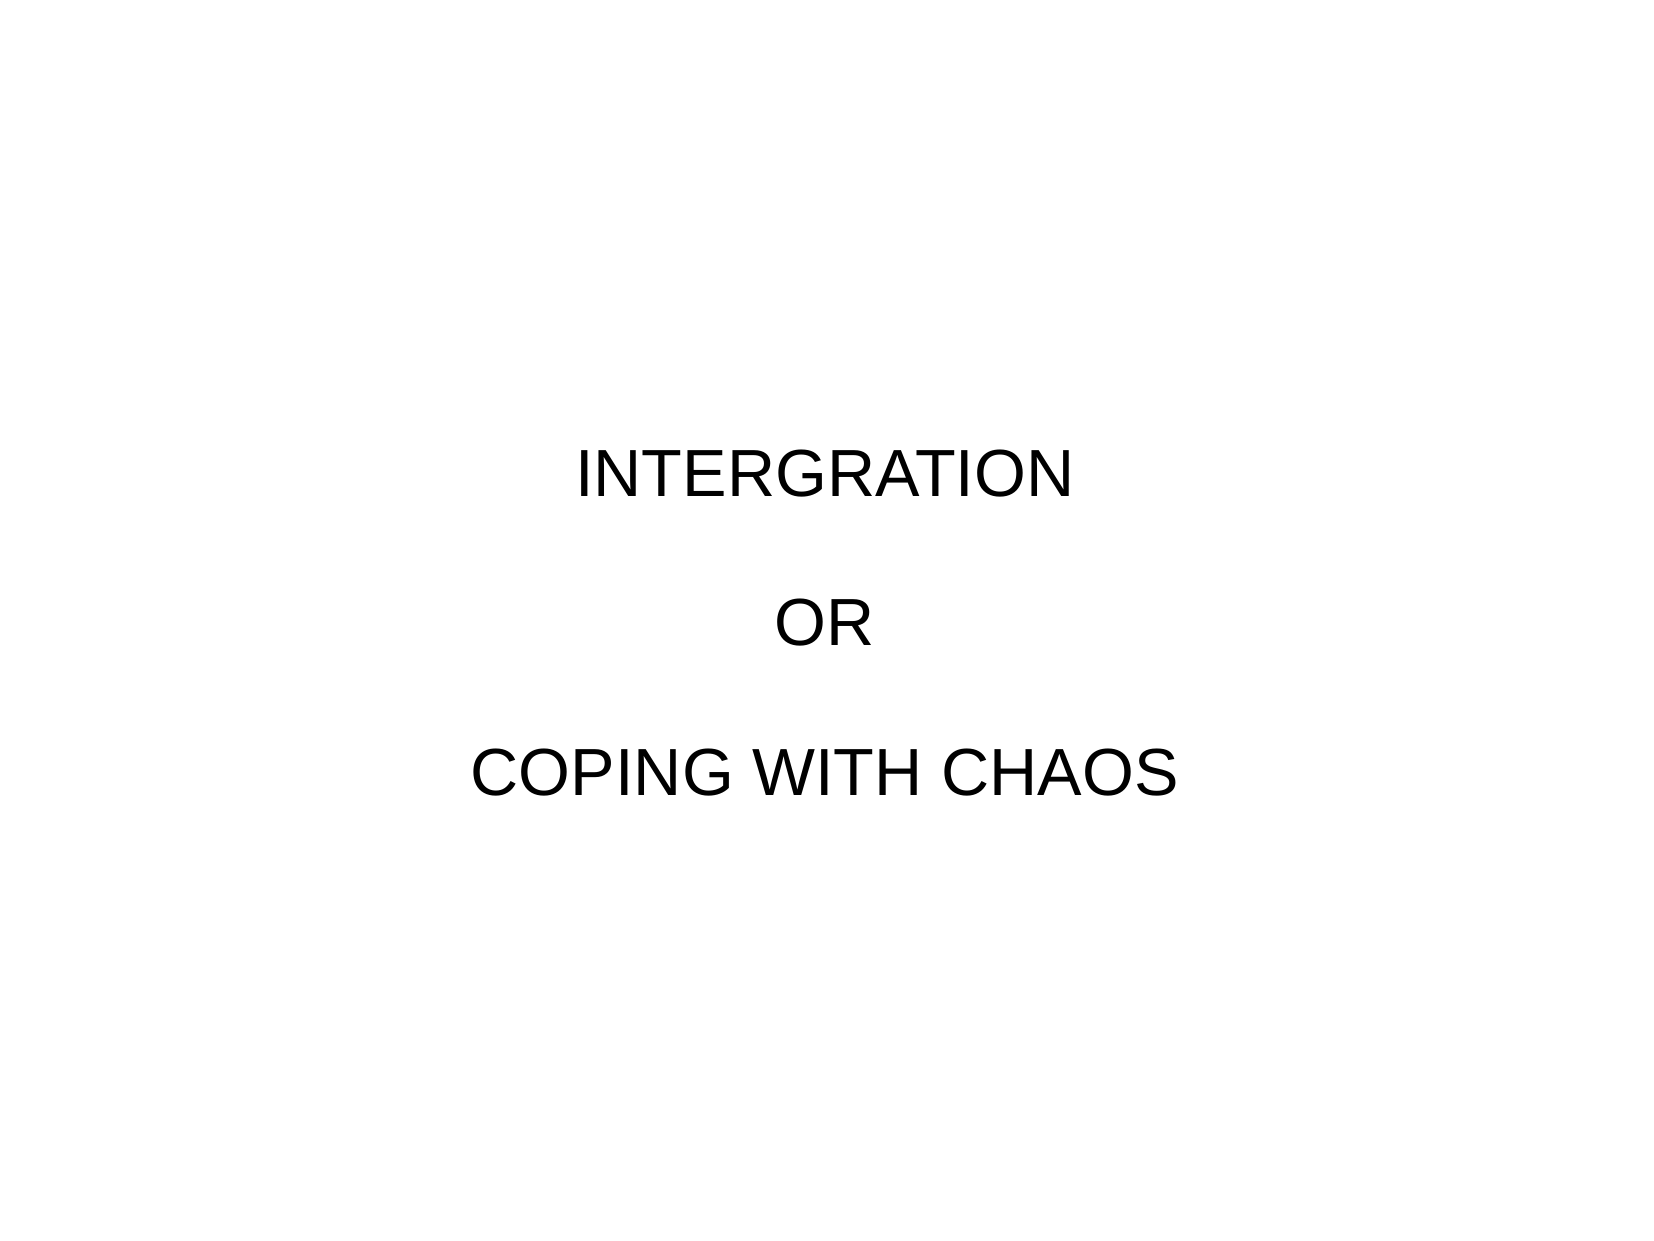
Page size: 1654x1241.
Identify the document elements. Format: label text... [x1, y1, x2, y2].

subtitle INTERGRATION OR COPING WITH CHAOS [45, 45, 1606, 1201]
